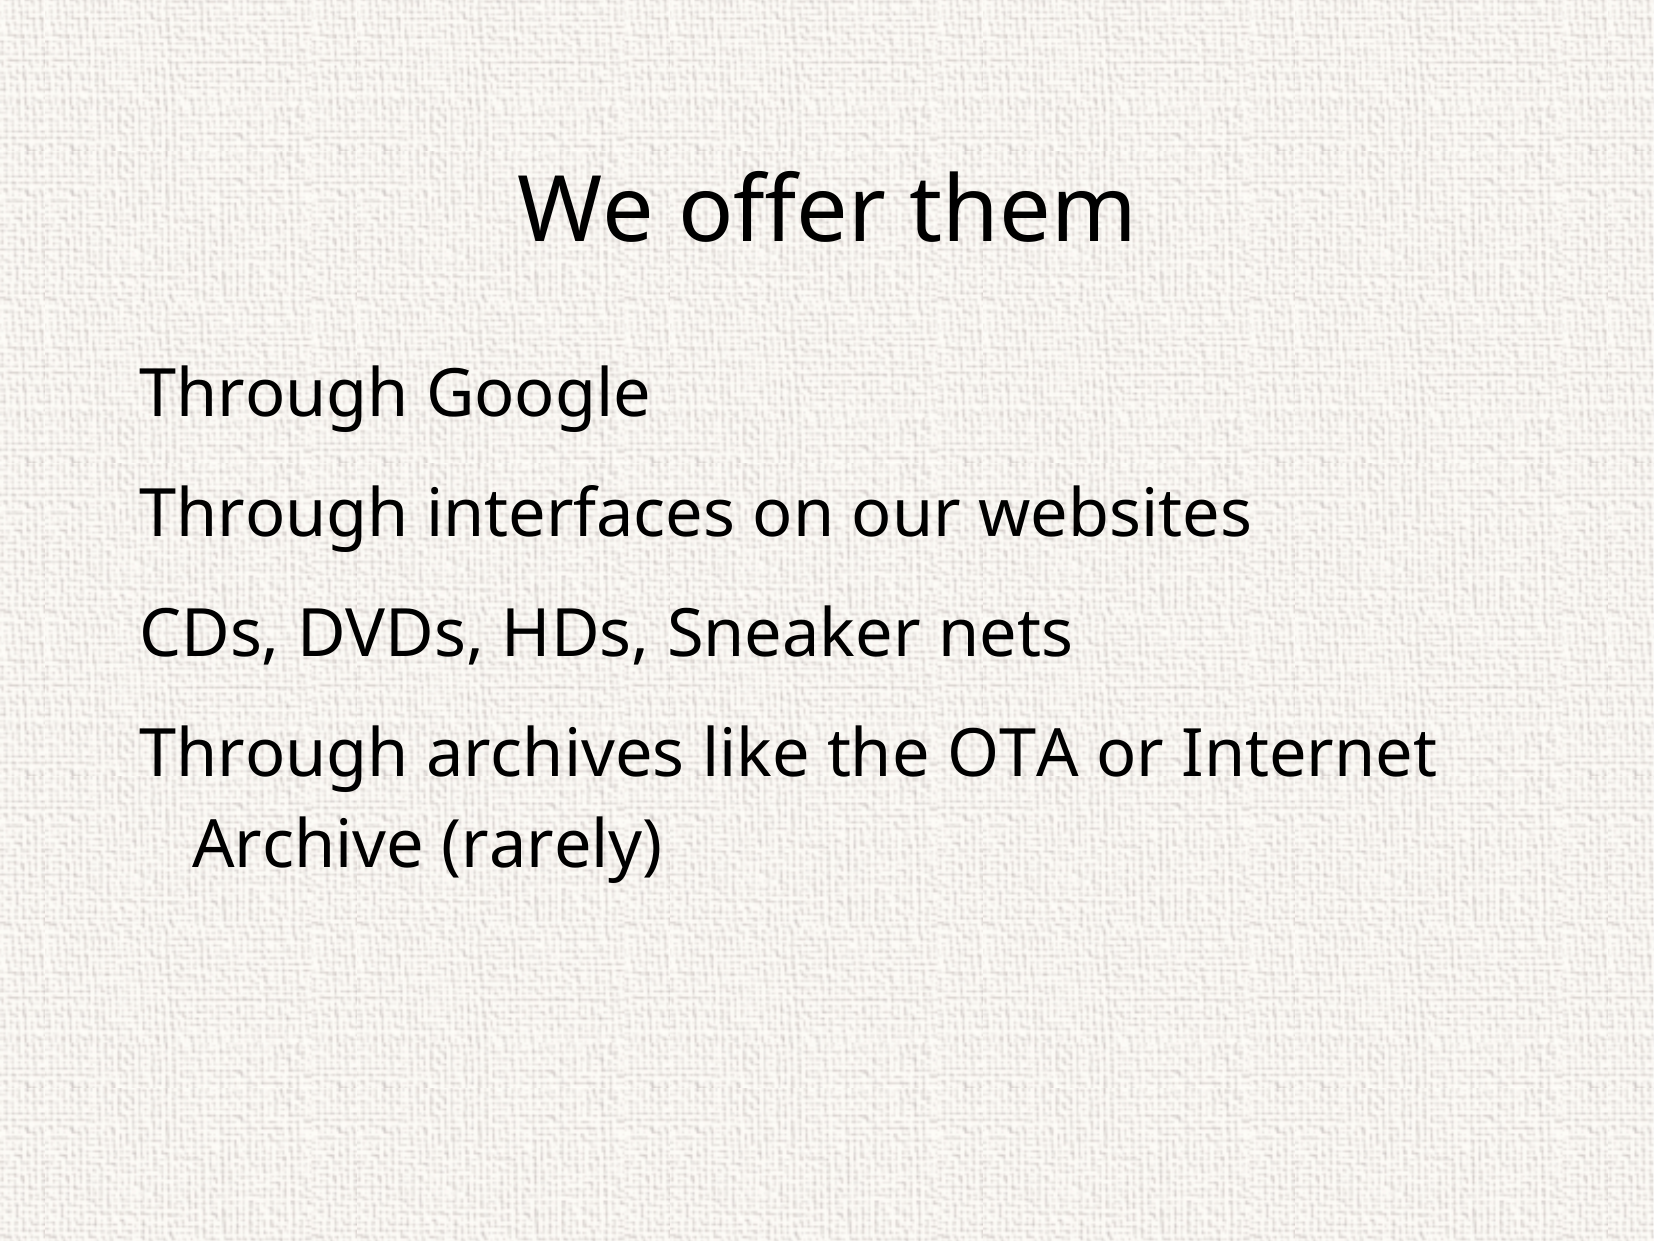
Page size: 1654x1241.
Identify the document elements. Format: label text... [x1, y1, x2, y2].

title We offer them [121, 110, 1534, 303]
picture [0, 0, 1654, 1241]
list Through Google Through interfaces on our websites CDs, DVDs, HDs, Sneaker nets Through archives like the OTA or Internet Archive (rarely) [121, 344, 1534, 1112]
